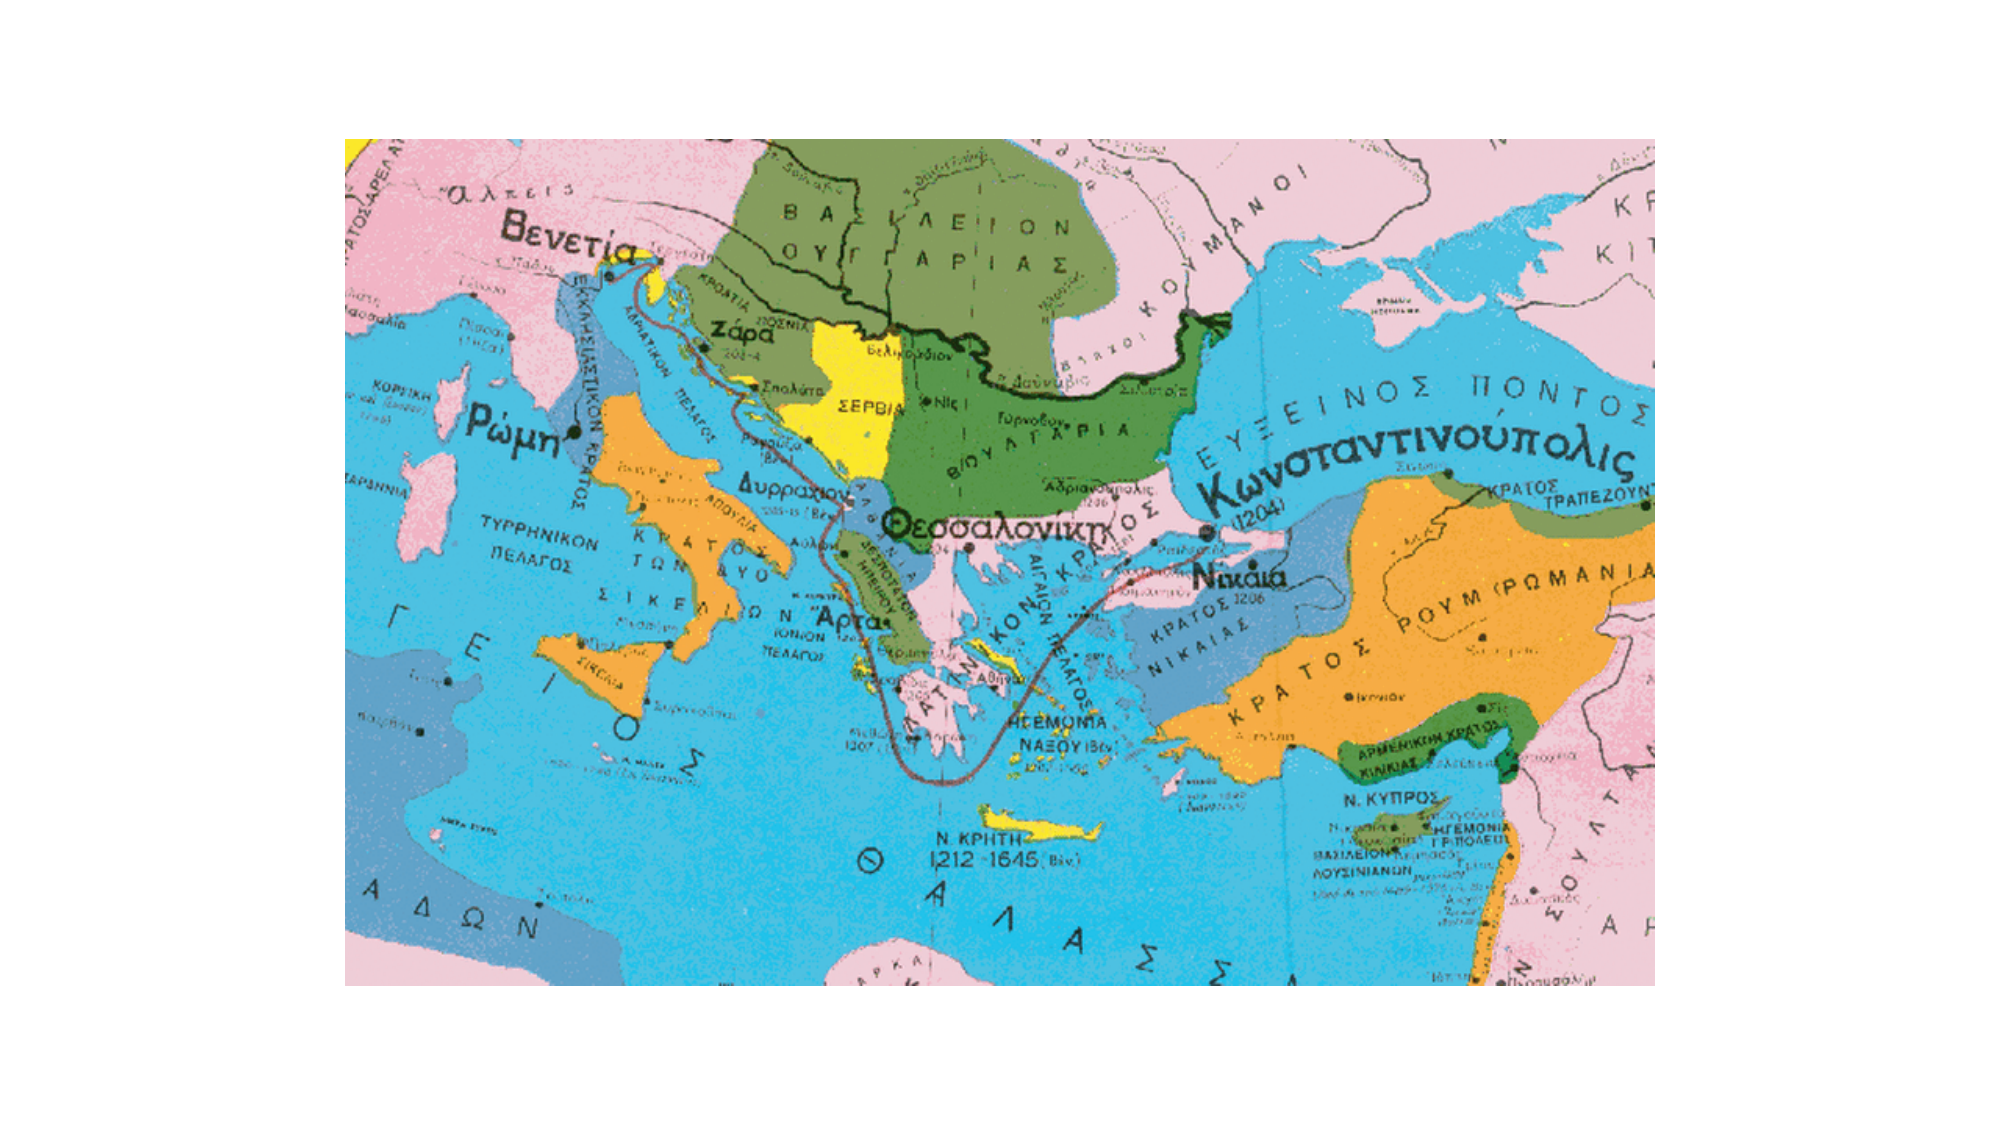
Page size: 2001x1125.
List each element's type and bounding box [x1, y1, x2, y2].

picture [345, 139, 1655, 986]
